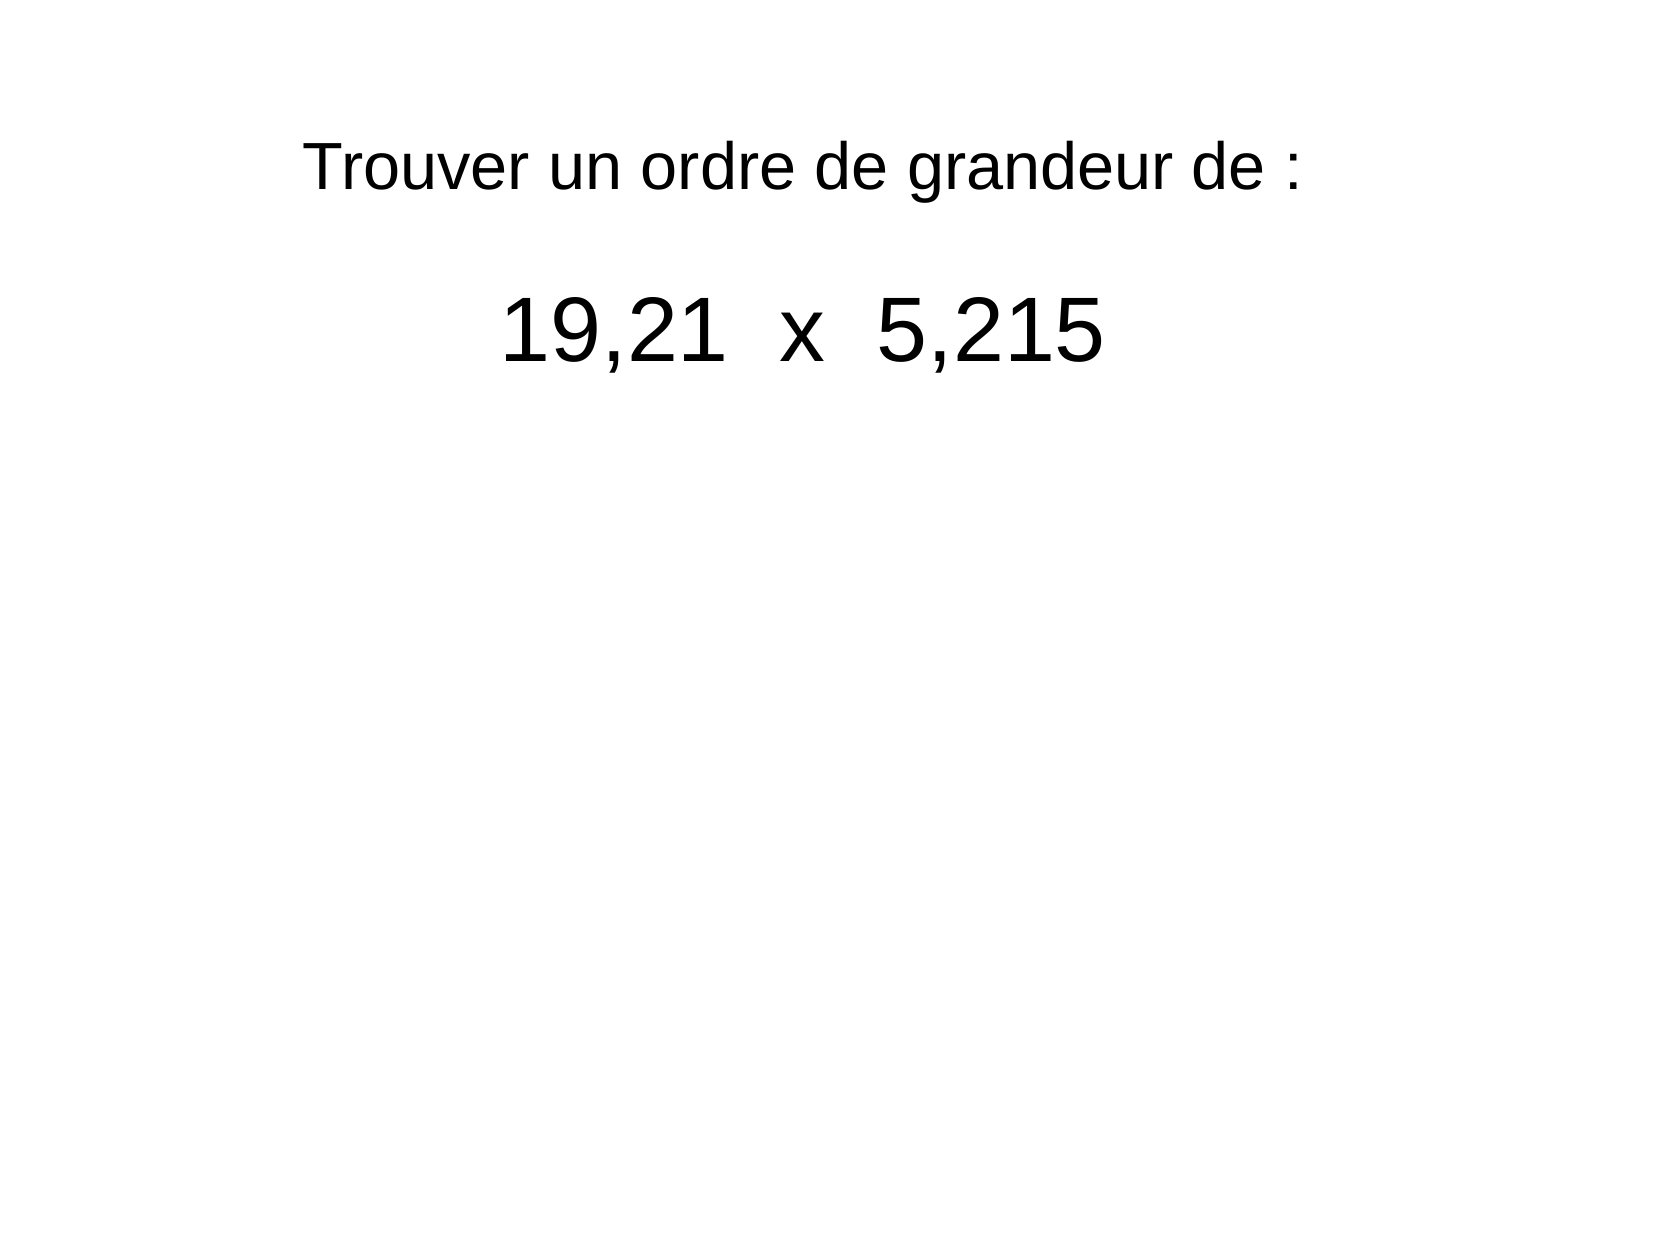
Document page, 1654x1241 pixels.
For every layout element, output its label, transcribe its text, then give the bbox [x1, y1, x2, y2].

subtitle Trouver un ordre de grandeur de : 19,21 x 5,215 [59, 72, 1548, 438]
